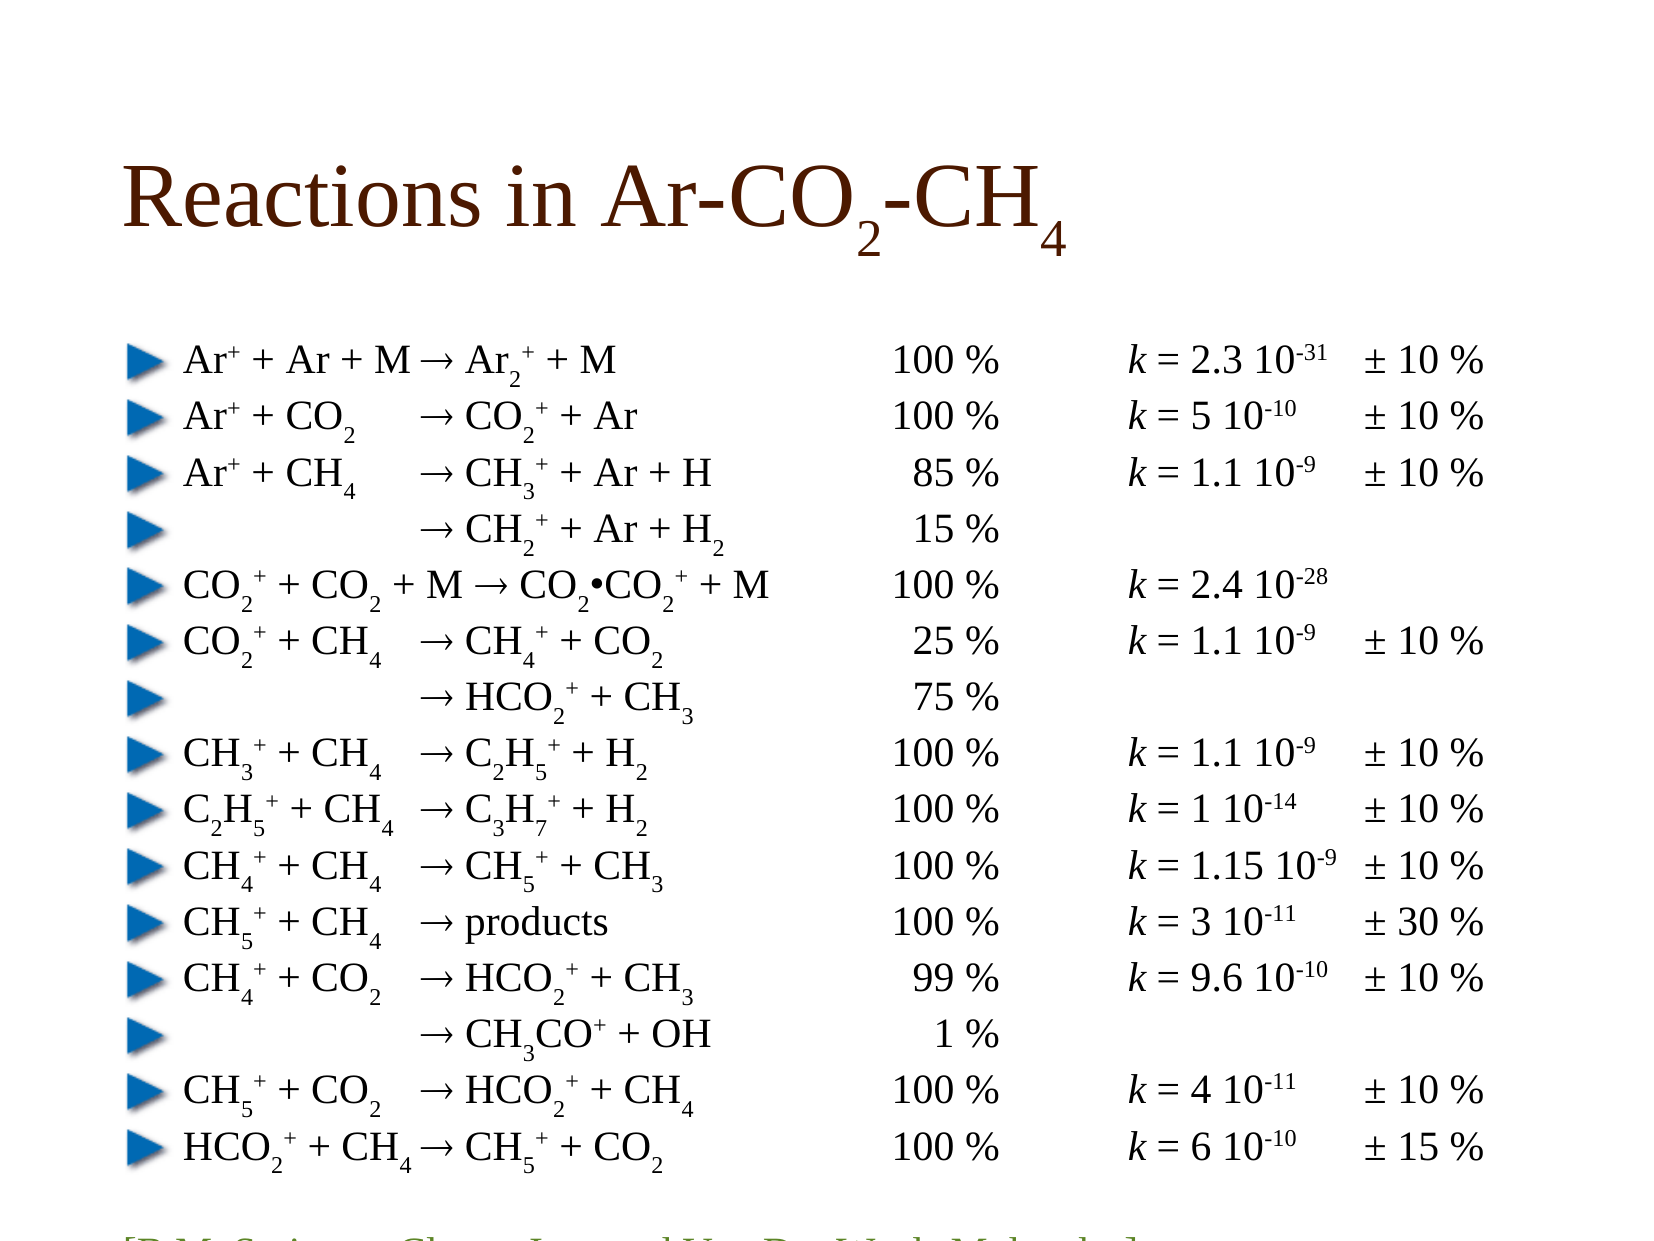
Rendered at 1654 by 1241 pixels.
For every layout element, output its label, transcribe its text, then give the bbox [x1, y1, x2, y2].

list Ar+ + Ar + M  Ar2+ + M 100 % k = 2.3 10-31 ± 10 % Ar+ + CO2  CO2+ + Ar 100 % k = 5 10-10 ± 10 % Ar+ + CH4  CH3+ + Ar + H 85 % k = 1.1 10-9 ± 10 %  CH2+ + Ar + H2 15 % CO2+ + CO2 + M  CO2CO2+ + M 100 % k = 2.4 10-28 CO2+ + CH4  CH4+ + CO2 25 % k = 1.1 10-9 ± 10 %  HCO2+ + CH3 75 % CH3+ + CH4  C2H5+ + H2 100 % k = 1.1 10-9 ± 10 % C2H5+ + CH4  C3H7+ + H2 100 % k = 1 10-14 ± 10 % CH4+ + CH4  CH5+ + CH3 100 % k = 1.15 10-9 ± 10 % CH5+ + CH4  products 100 % k = 3 10-11 ± 30 % CH4+ + CO2  HCO2+ + CH3 99 % k = 9.6 10-10 ± 10 %  CH3CO+ + OH 1 % CH5+ + CO2  HCO2+ + CH4 100 % k = 4 10-11 ± 10 % HCO2+ + CH4  CH5+ + CO2 100 % k = 6 10-10 ± 15 % [B.M. Smirnov, Cluster Ions and Van Der Waals Molecules] [V.G. Anicich and W.T. Huntress Jr., Astrophys. J. Suppl. 62 (1986) 553-672.] [122, 336, 1637, 1241]
title Reactions in Ar-CO2-CH4 [121, 102, 1534, 311]
